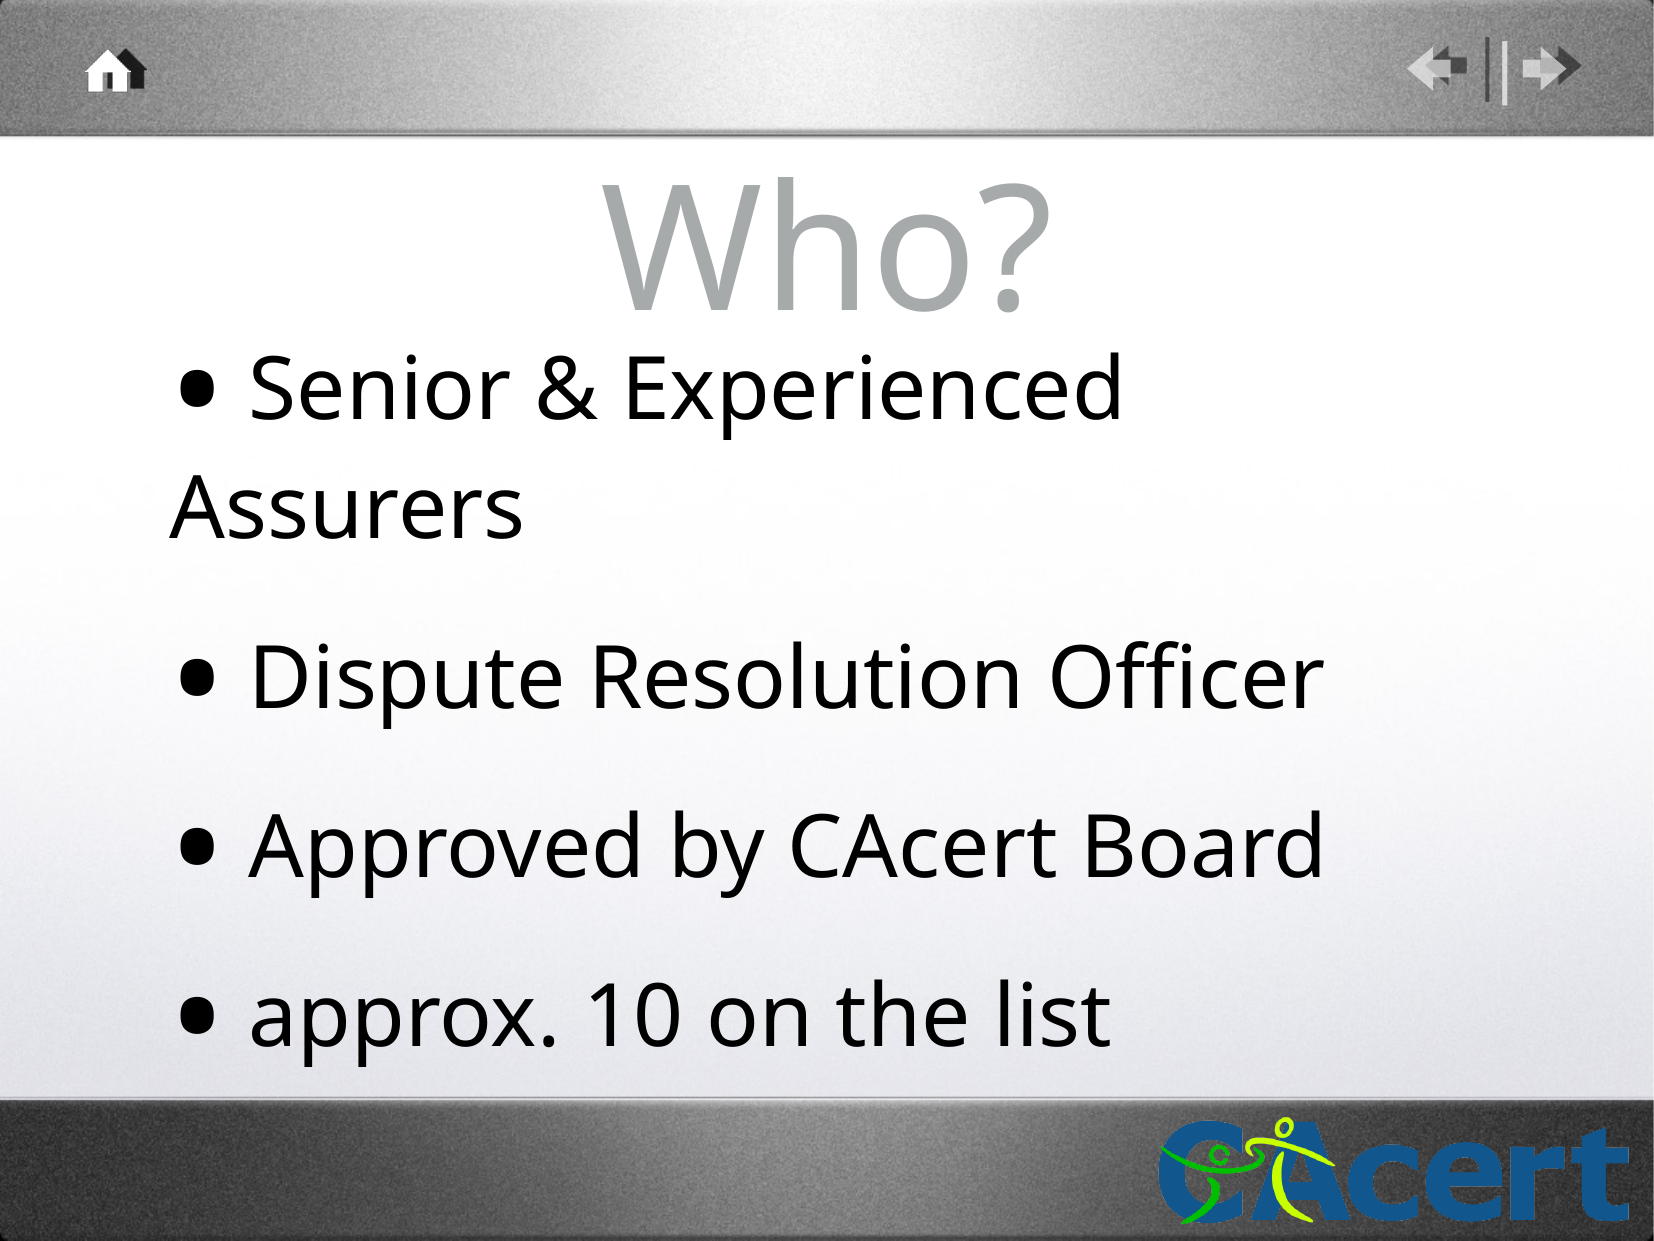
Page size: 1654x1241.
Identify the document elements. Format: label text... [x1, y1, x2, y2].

list Senior & Experienced Assurers Dispute Resolution Officer Approved by CAcert Board approx. 10 on the list [161, 335, 1493, 1063]
picture [0, 0, 1654, 1241]
title Who? [161, 133, 1493, 335]
